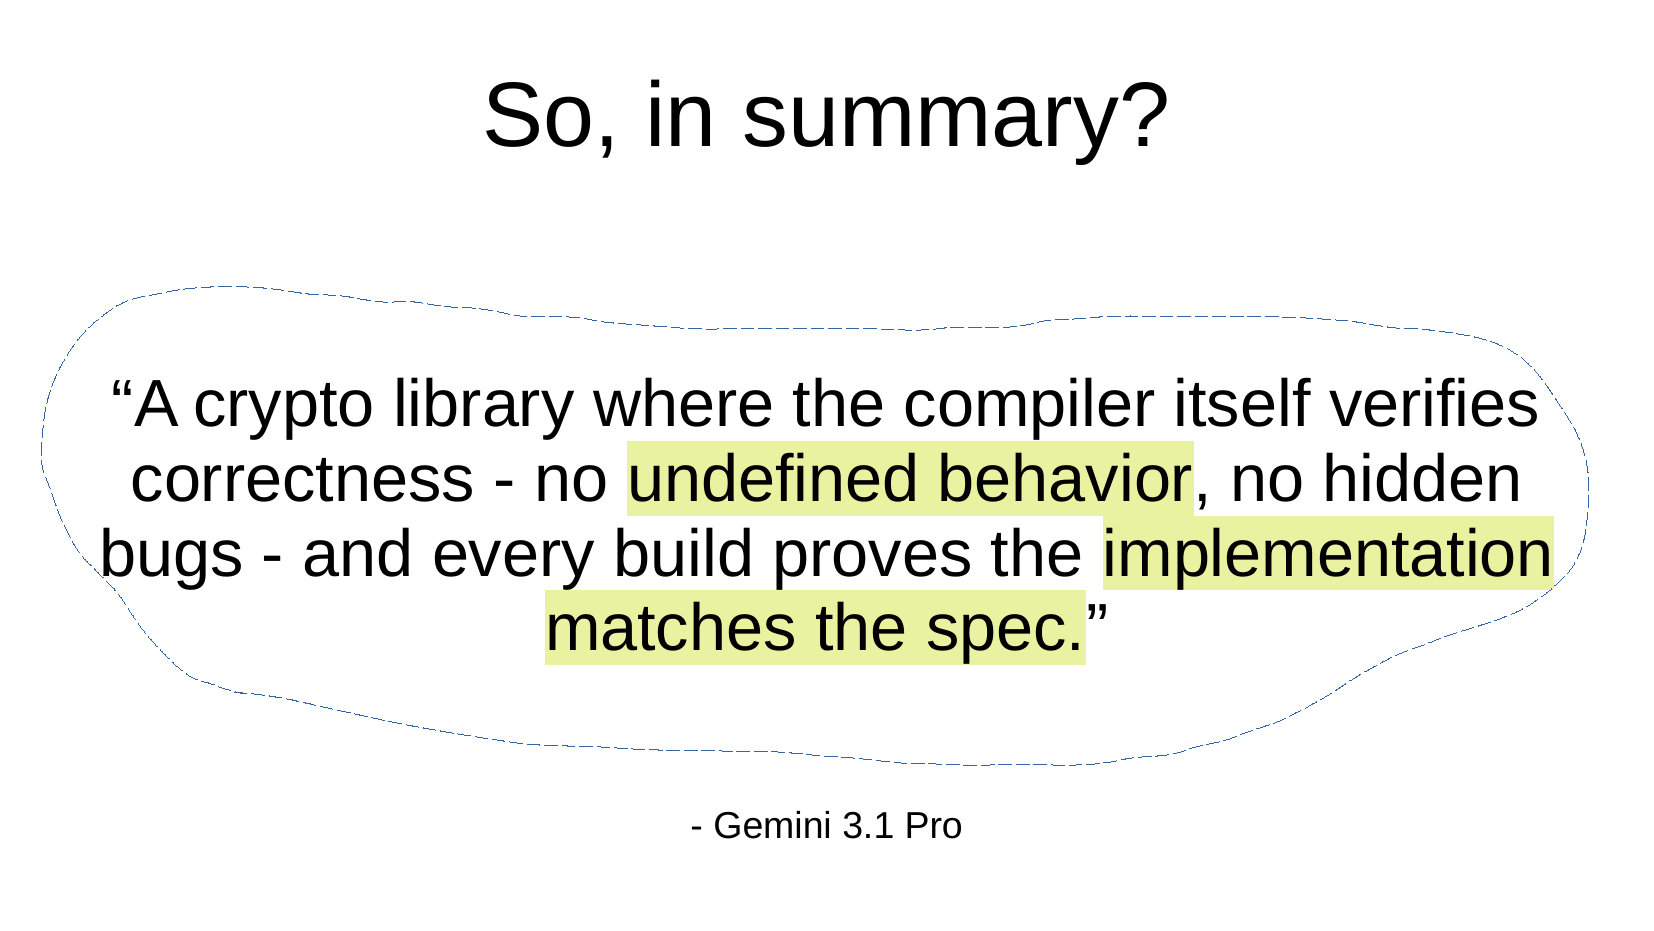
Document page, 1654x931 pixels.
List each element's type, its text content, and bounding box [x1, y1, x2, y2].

text_box - Gemini 3.1 Pro [649, 797, 1004, 857]
title So, in summary? [82, 37, 1571, 193]
list “A crypto library where the compiler itself verifies correctness - no undefined behavior, no hidden bugs - and every build proves the implementation matches the spec.” [82, 366, 1571, 681]
